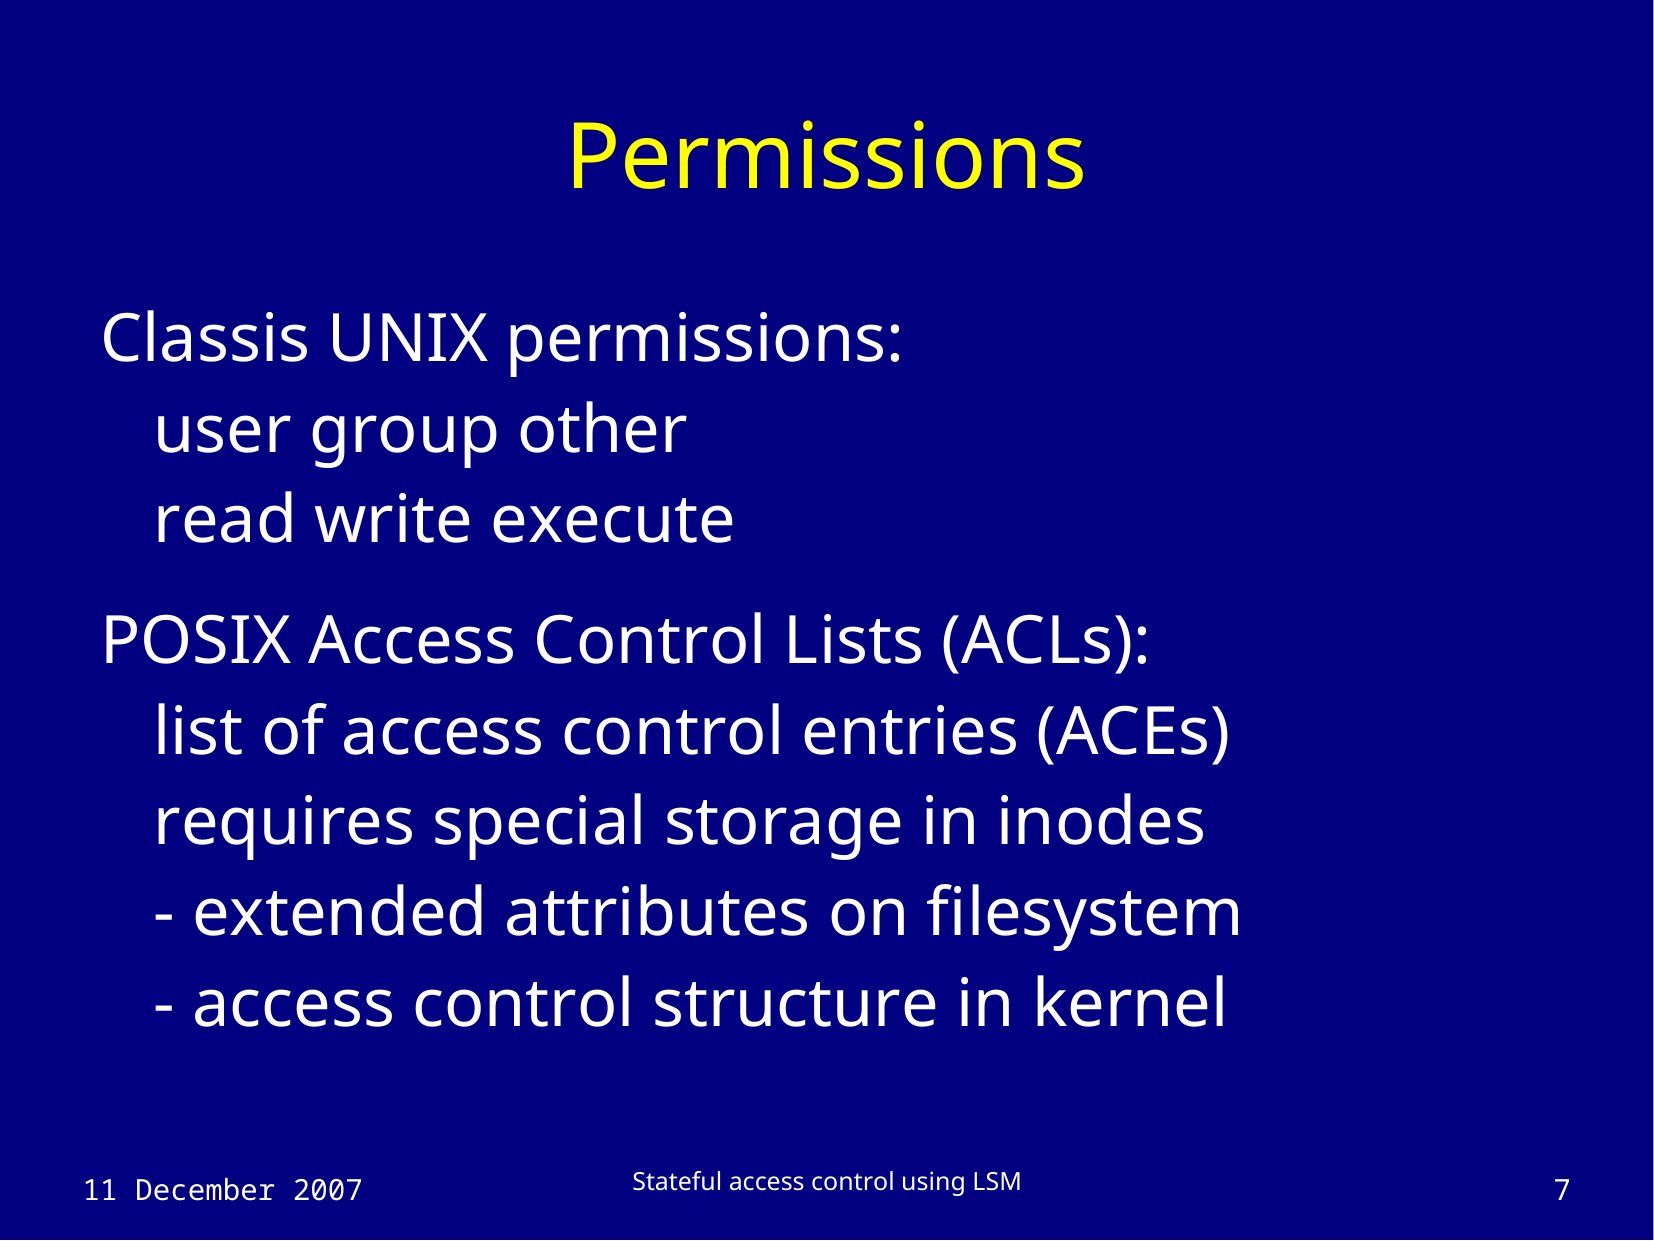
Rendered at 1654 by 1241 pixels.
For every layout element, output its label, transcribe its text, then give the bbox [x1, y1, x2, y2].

list Classis UNIX permissions: user group other read write execute POSIX Access Control Lists (ACLs): list of access control entries (ACEs) requires special storage in inodes - extended attributes on filesystem - access control structure in kernel [82, 290, 1571, 1094]
title Permissions [82, 56, 1571, 250]
